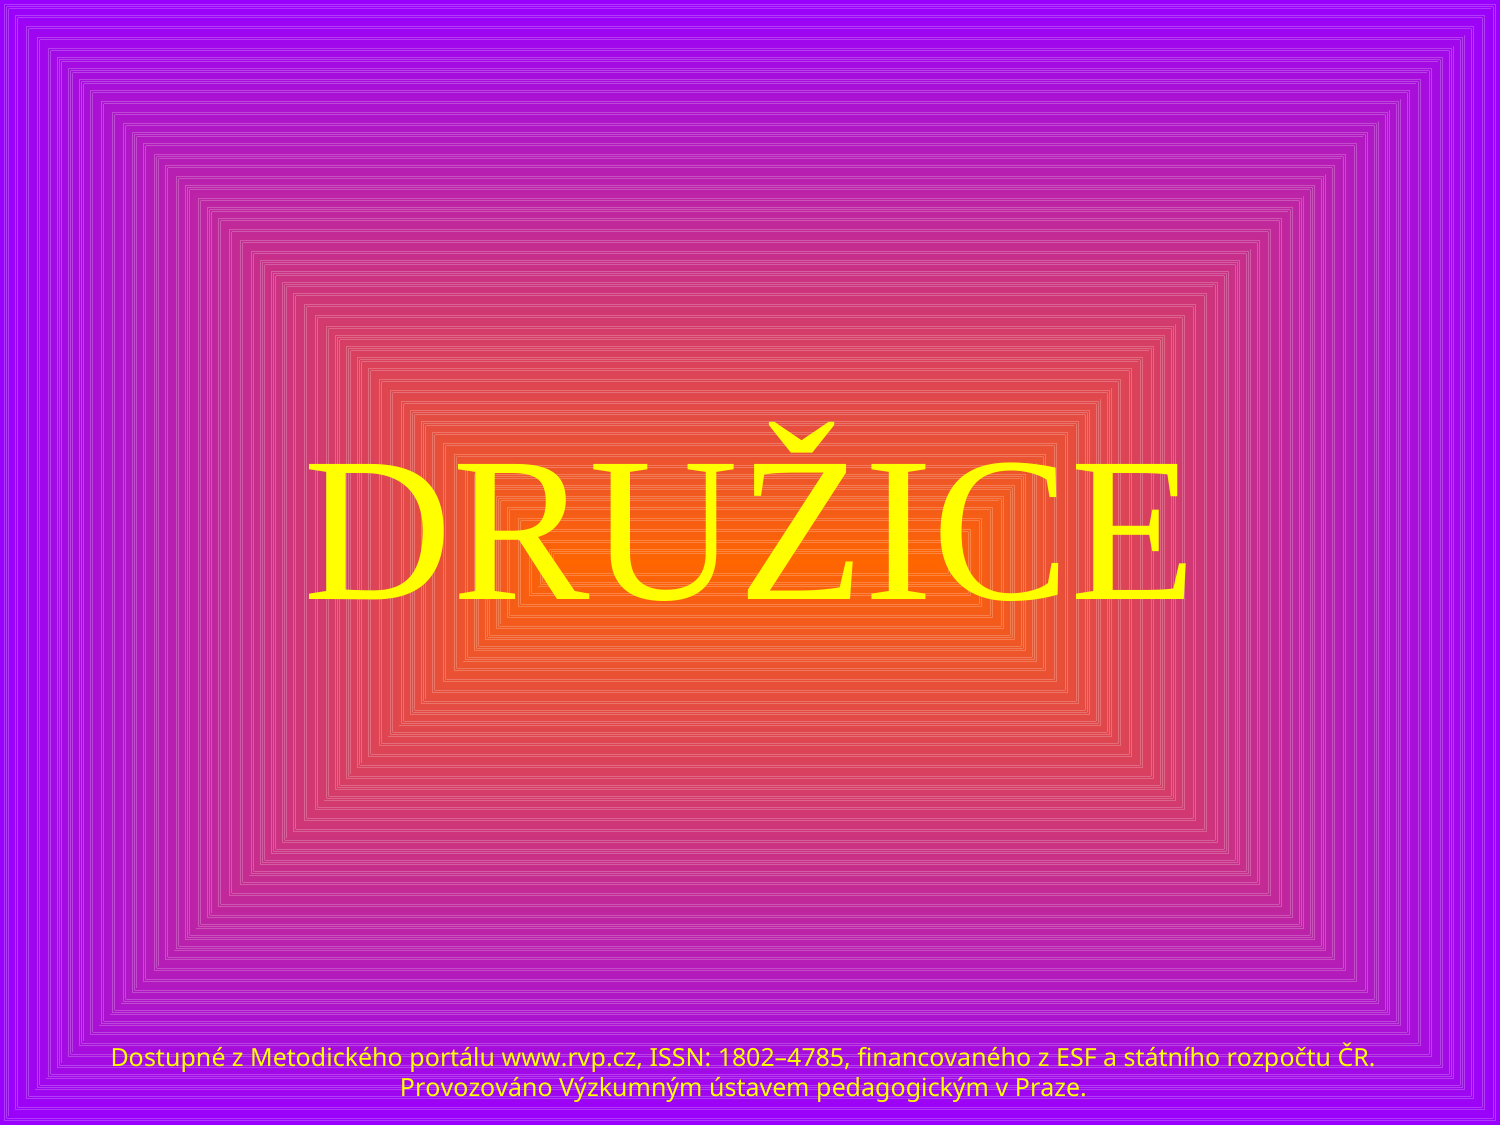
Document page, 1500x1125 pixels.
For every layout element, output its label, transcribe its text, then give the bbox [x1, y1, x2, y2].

text_box DRUŽICE [0, 385, 1500, 649]
text_box Dostupné z Metodického portálu www.rvp.cz, ISSN: 1802–4785, financovaného z ESF a státního rozpočtu ČR. Provozováno Výzkumným ústavem pedagogickým v Praze. [35, 1041, 1454, 1102]
